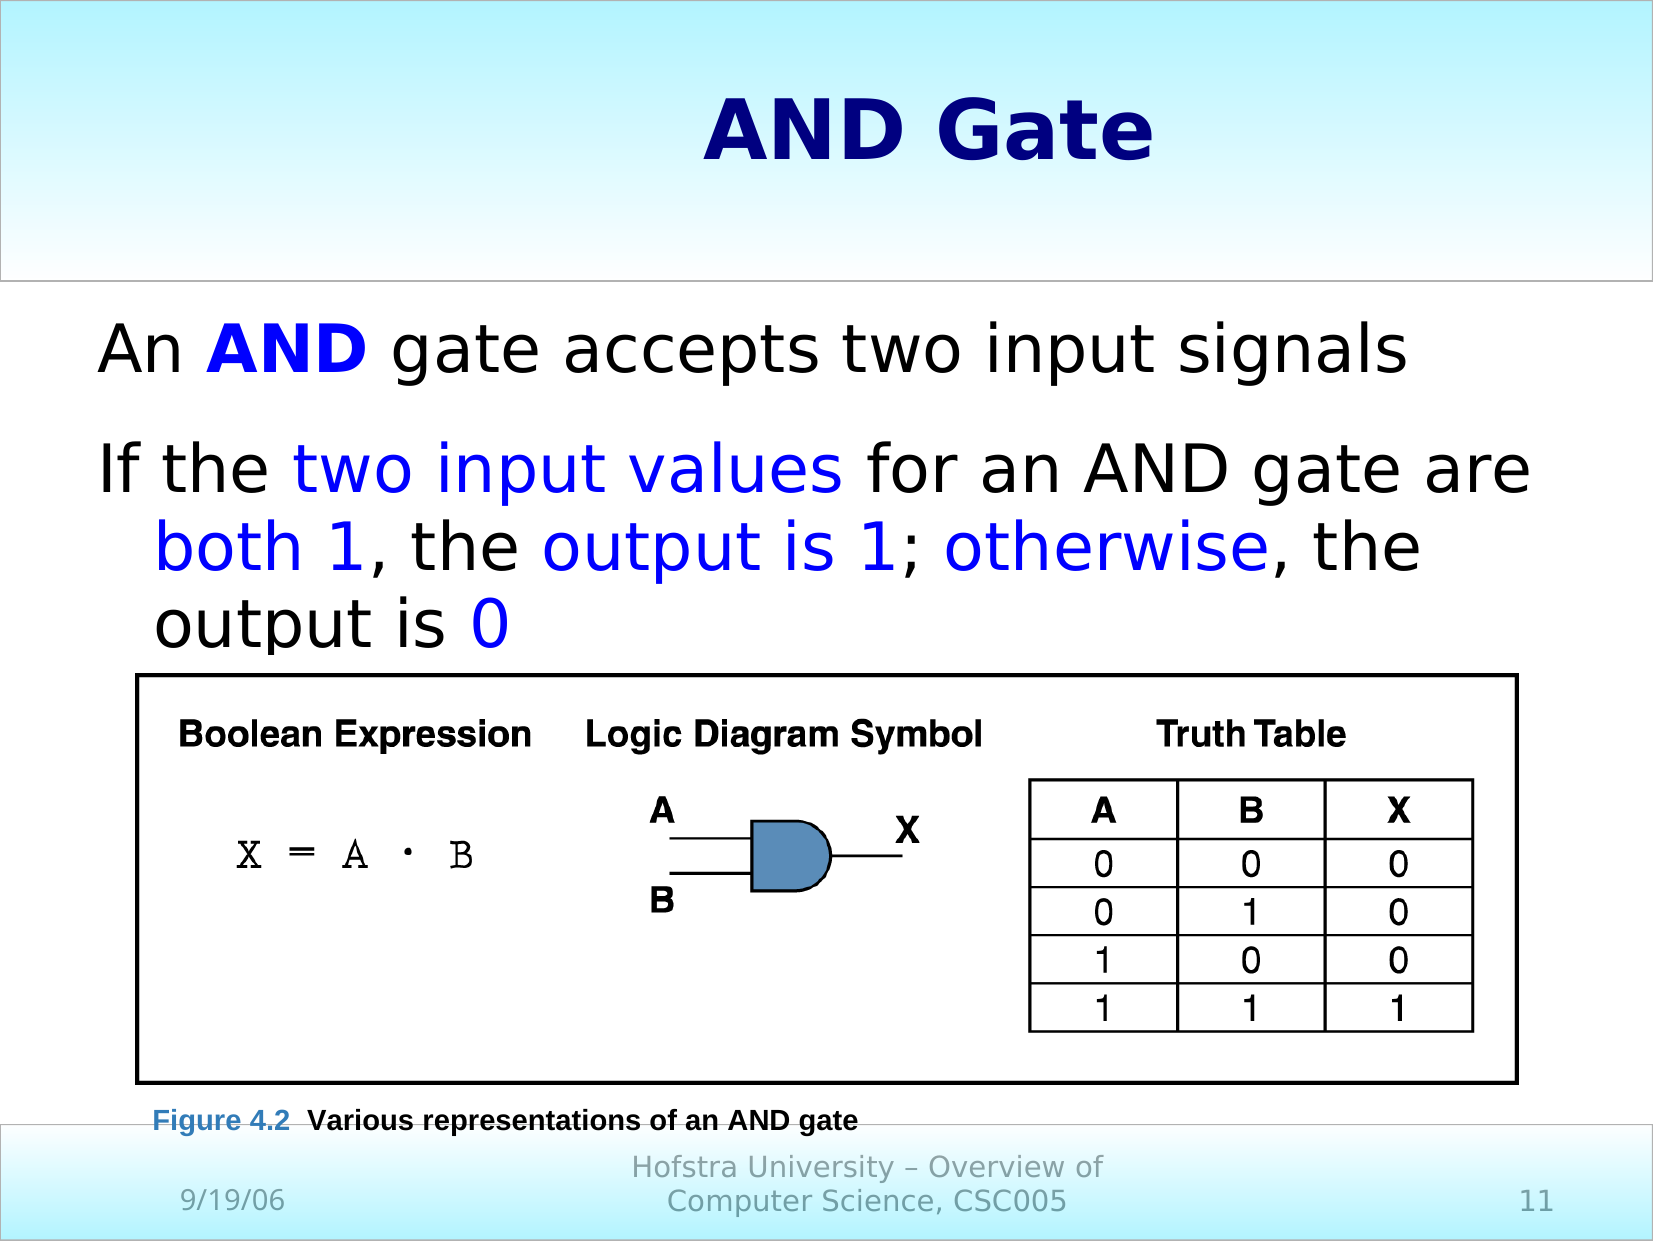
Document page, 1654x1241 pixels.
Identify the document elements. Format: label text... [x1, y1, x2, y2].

list An AND gate accepts two input signals If the two input values for an AND gate are both 1, the output is 1; otherwise, the output is 0 [82, 303, 1571, 807]
picture [117, 655, 1536, 1102]
text_box Figure 4.2 Various representations of an AND gate [137, 1096, 875, 1145]
title AND Gate [247, 27, 1612, 235]
